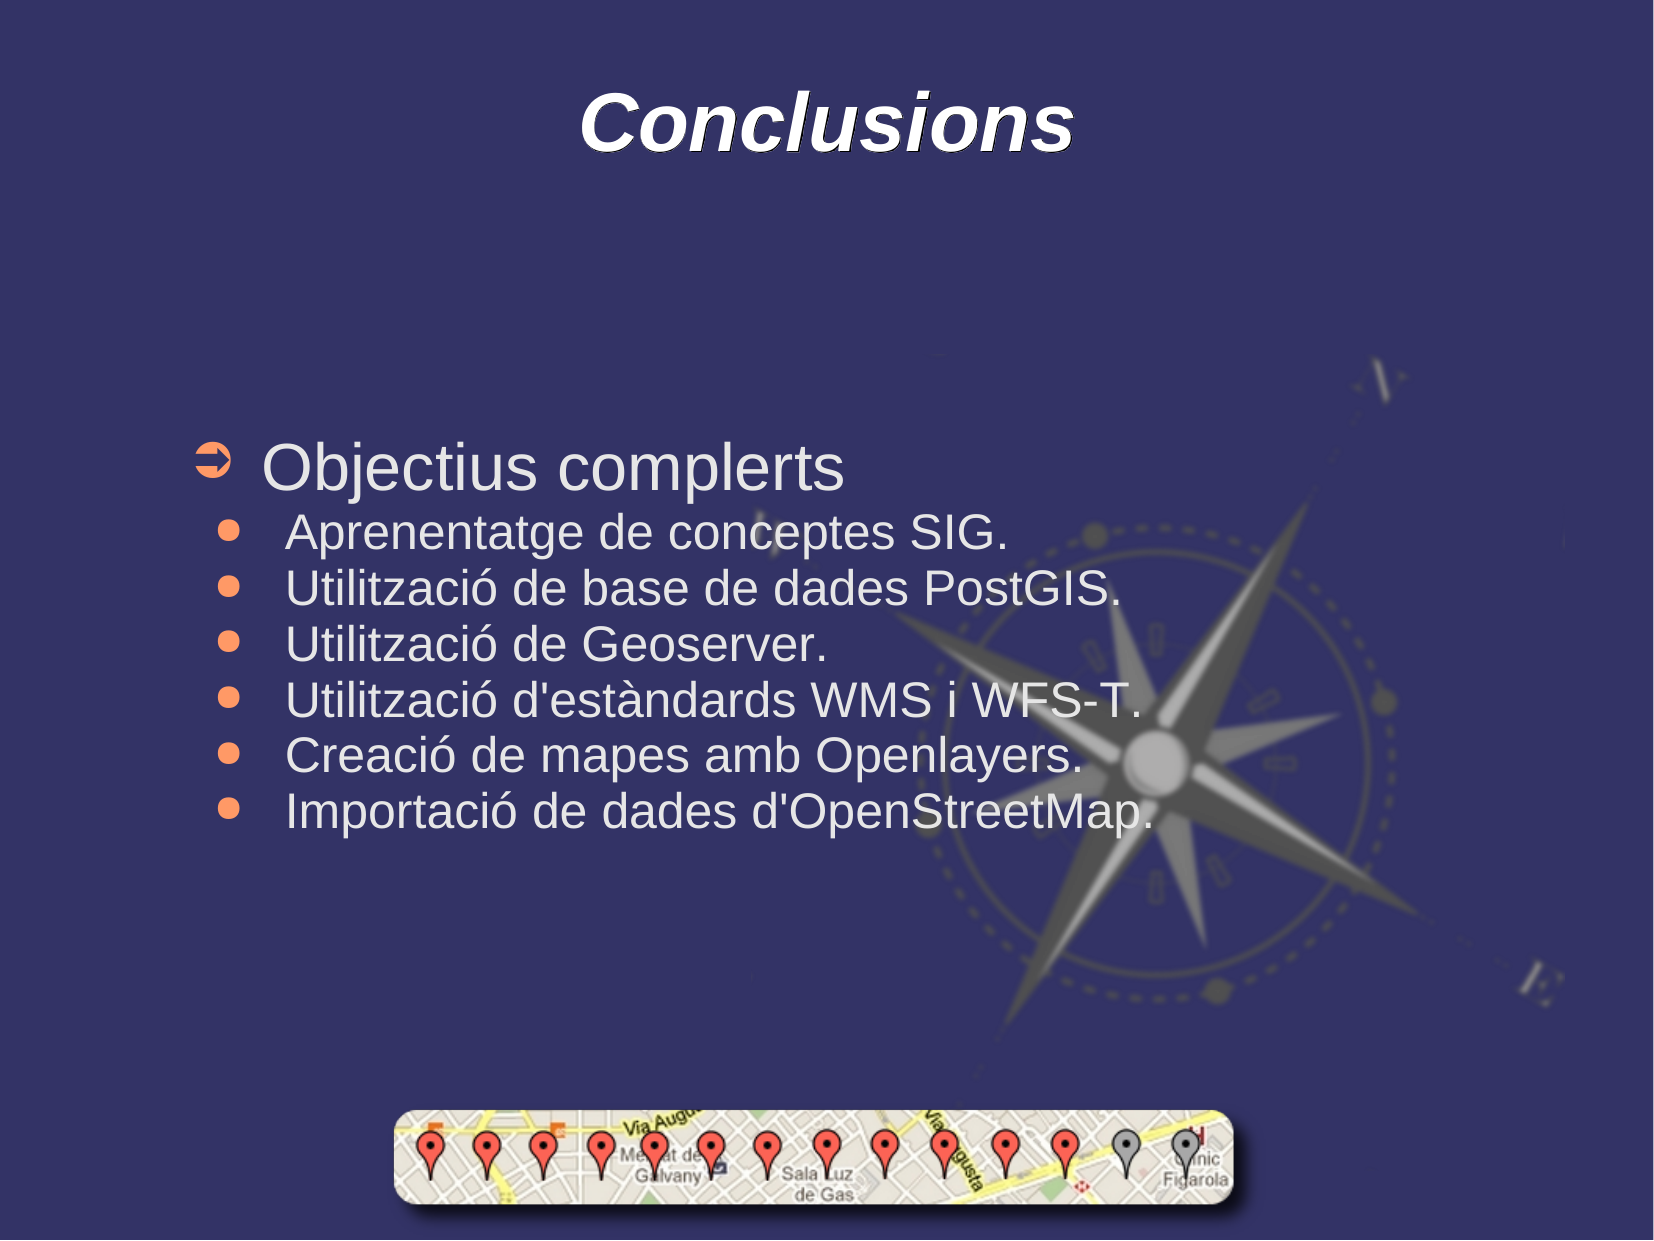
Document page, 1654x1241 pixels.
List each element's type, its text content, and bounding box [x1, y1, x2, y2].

list Objectius complerts Aprenentatge de conceptes SIG. Utilització de base de dades PostGIS. Utilització de Geoserver. Utilització d'estàndards WMS i WFS-T. Creació de mapes amb Openlayers. Importació de dades d'OpenStreetMap. [178, 429, 1570, 1241]
title Conclusions [121, 19, 1534, 227]
picture [751, 354, 1565, 429]
picture [383, 1099, 1270, 1241]
